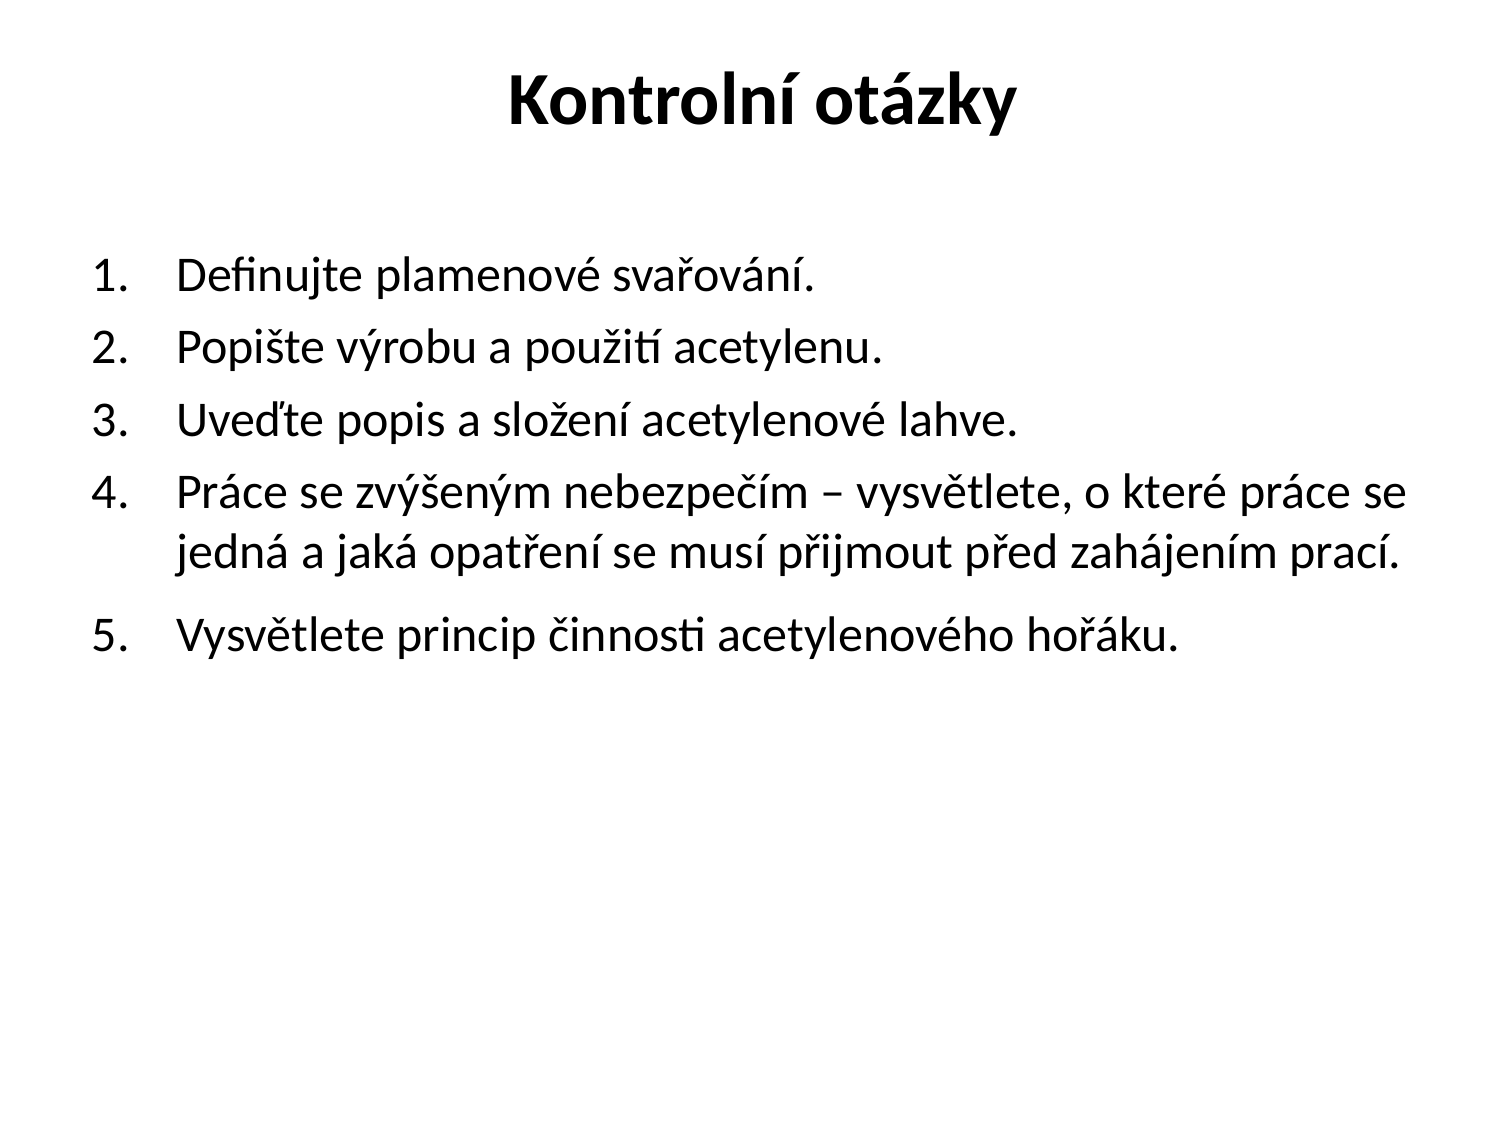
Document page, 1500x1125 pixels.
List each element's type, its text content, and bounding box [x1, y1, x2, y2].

title Kontrolní otázky [88, 30, 1439, 159]
list Definujte plamenové svařování. Popište výrobu a použití acetylenu. Uveďte popis a složení acetylenové lahve. Práce se zvýšeným nebezpečím – vysvětlete, o které práce se jedná a jaká opatření se musí přijmout před zahájením prací. Vysvětlete princip činnosti acetylenového hořáku. [76, 233, 1427, 1012]
